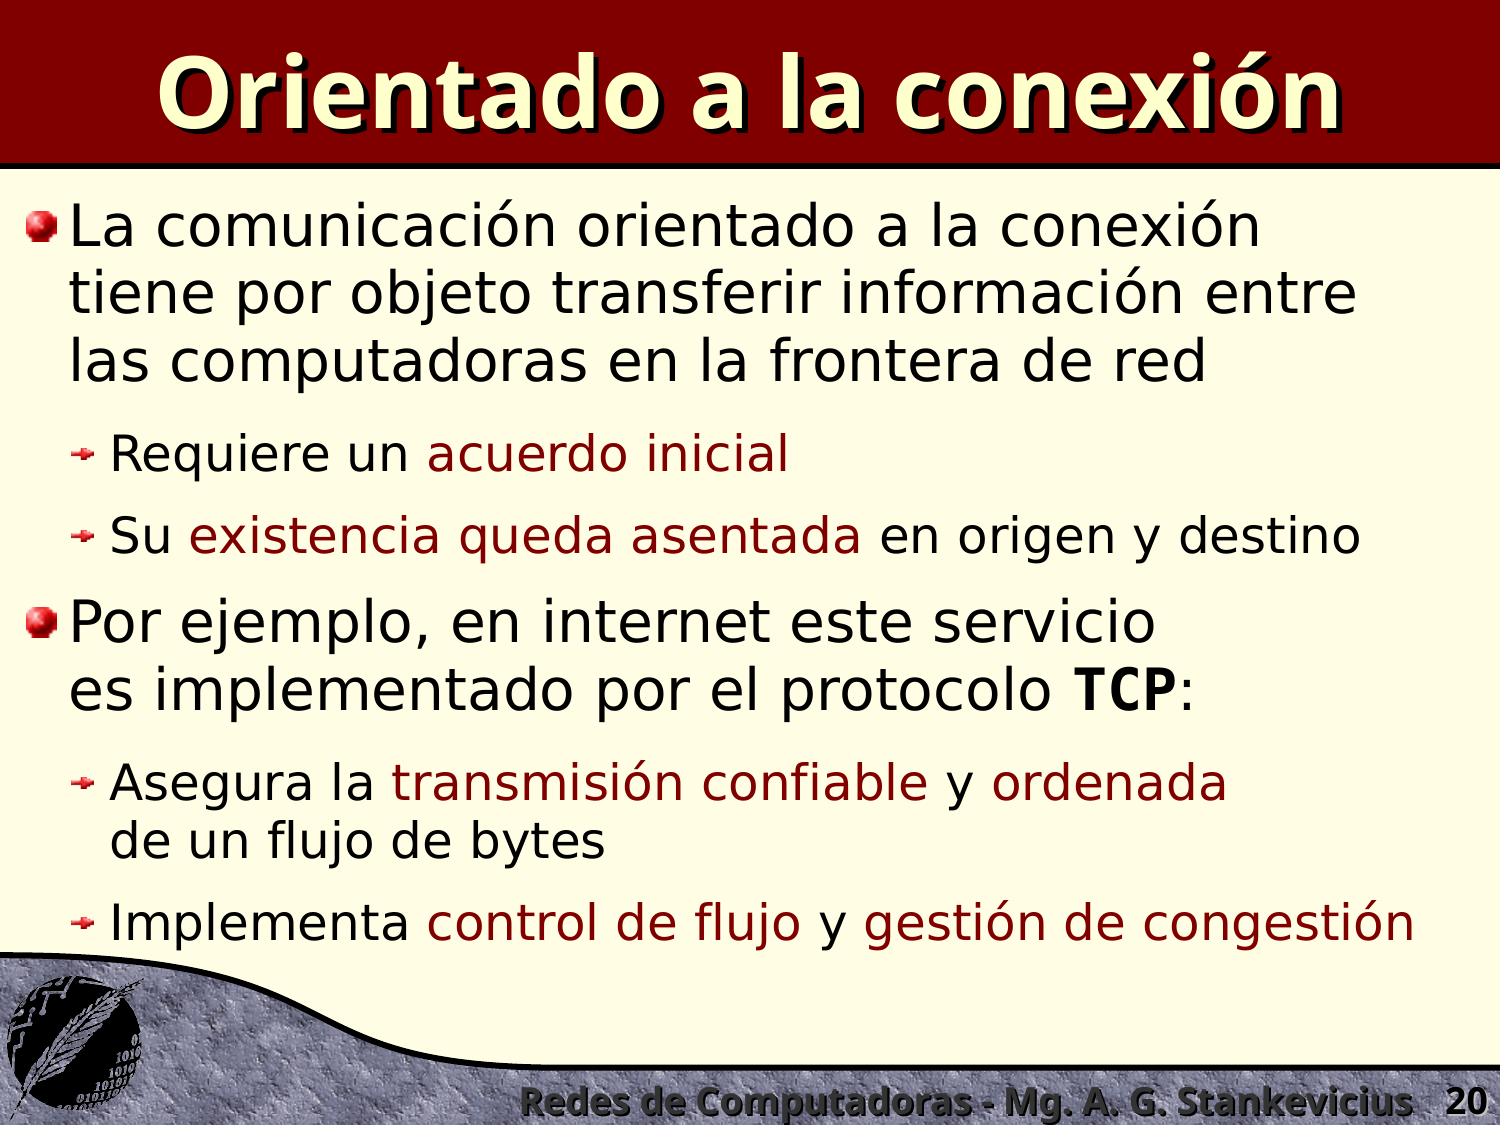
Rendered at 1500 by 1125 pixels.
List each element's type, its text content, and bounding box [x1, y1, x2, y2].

picture [0, 959, 1500, 1125]
picture [790, 1100, 795, 1110]
title Orientado a la conexión [15, 5, 1485, 160]
list La comunicación orientado a la conexión tiene por objeto transferir información entre las computadoras en la frontera de red Requiere un acuerdo inicial Su existencia queda asentada en origen y destino Por ejemplo, en internet este servicio es implementado por el protocolo TCP: Asegura la transmisión confiable y ordenada de un flujo de bytes Implementa control de flujo y gestión de congestión [11, 192, 1486, 953]
picture [1047, 1100, 1054, 1110]
